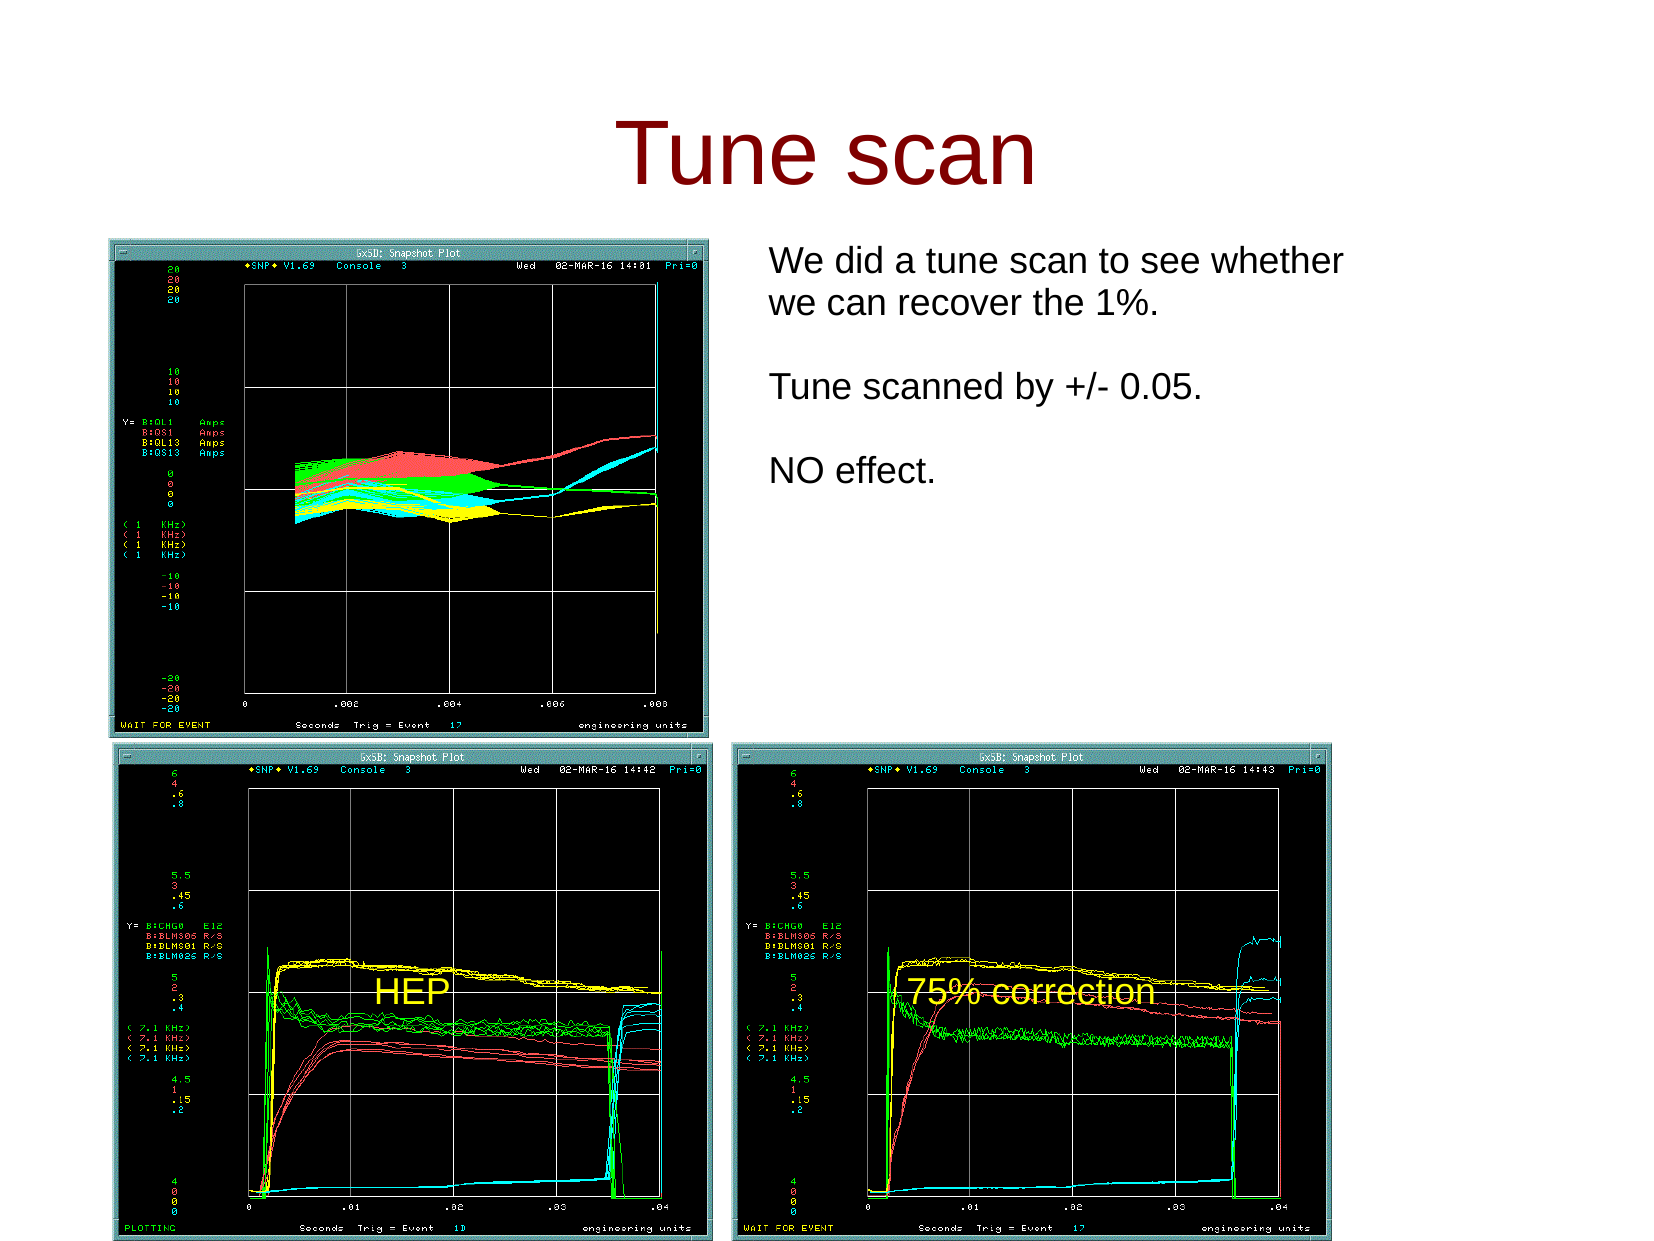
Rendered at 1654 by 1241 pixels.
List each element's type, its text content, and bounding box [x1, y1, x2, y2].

picture [731, 742, 1332, 1241]
text_box We did a tune scan to see whether we can recover the 1%. Tune scanned by +/- 0.05. NO effect. [753, 232, 1407, 500]
title Tune scan [82, 49, 1571, 257]
picture [112, 742, 713, 1241]
picture [108, 238, 709, 738]
